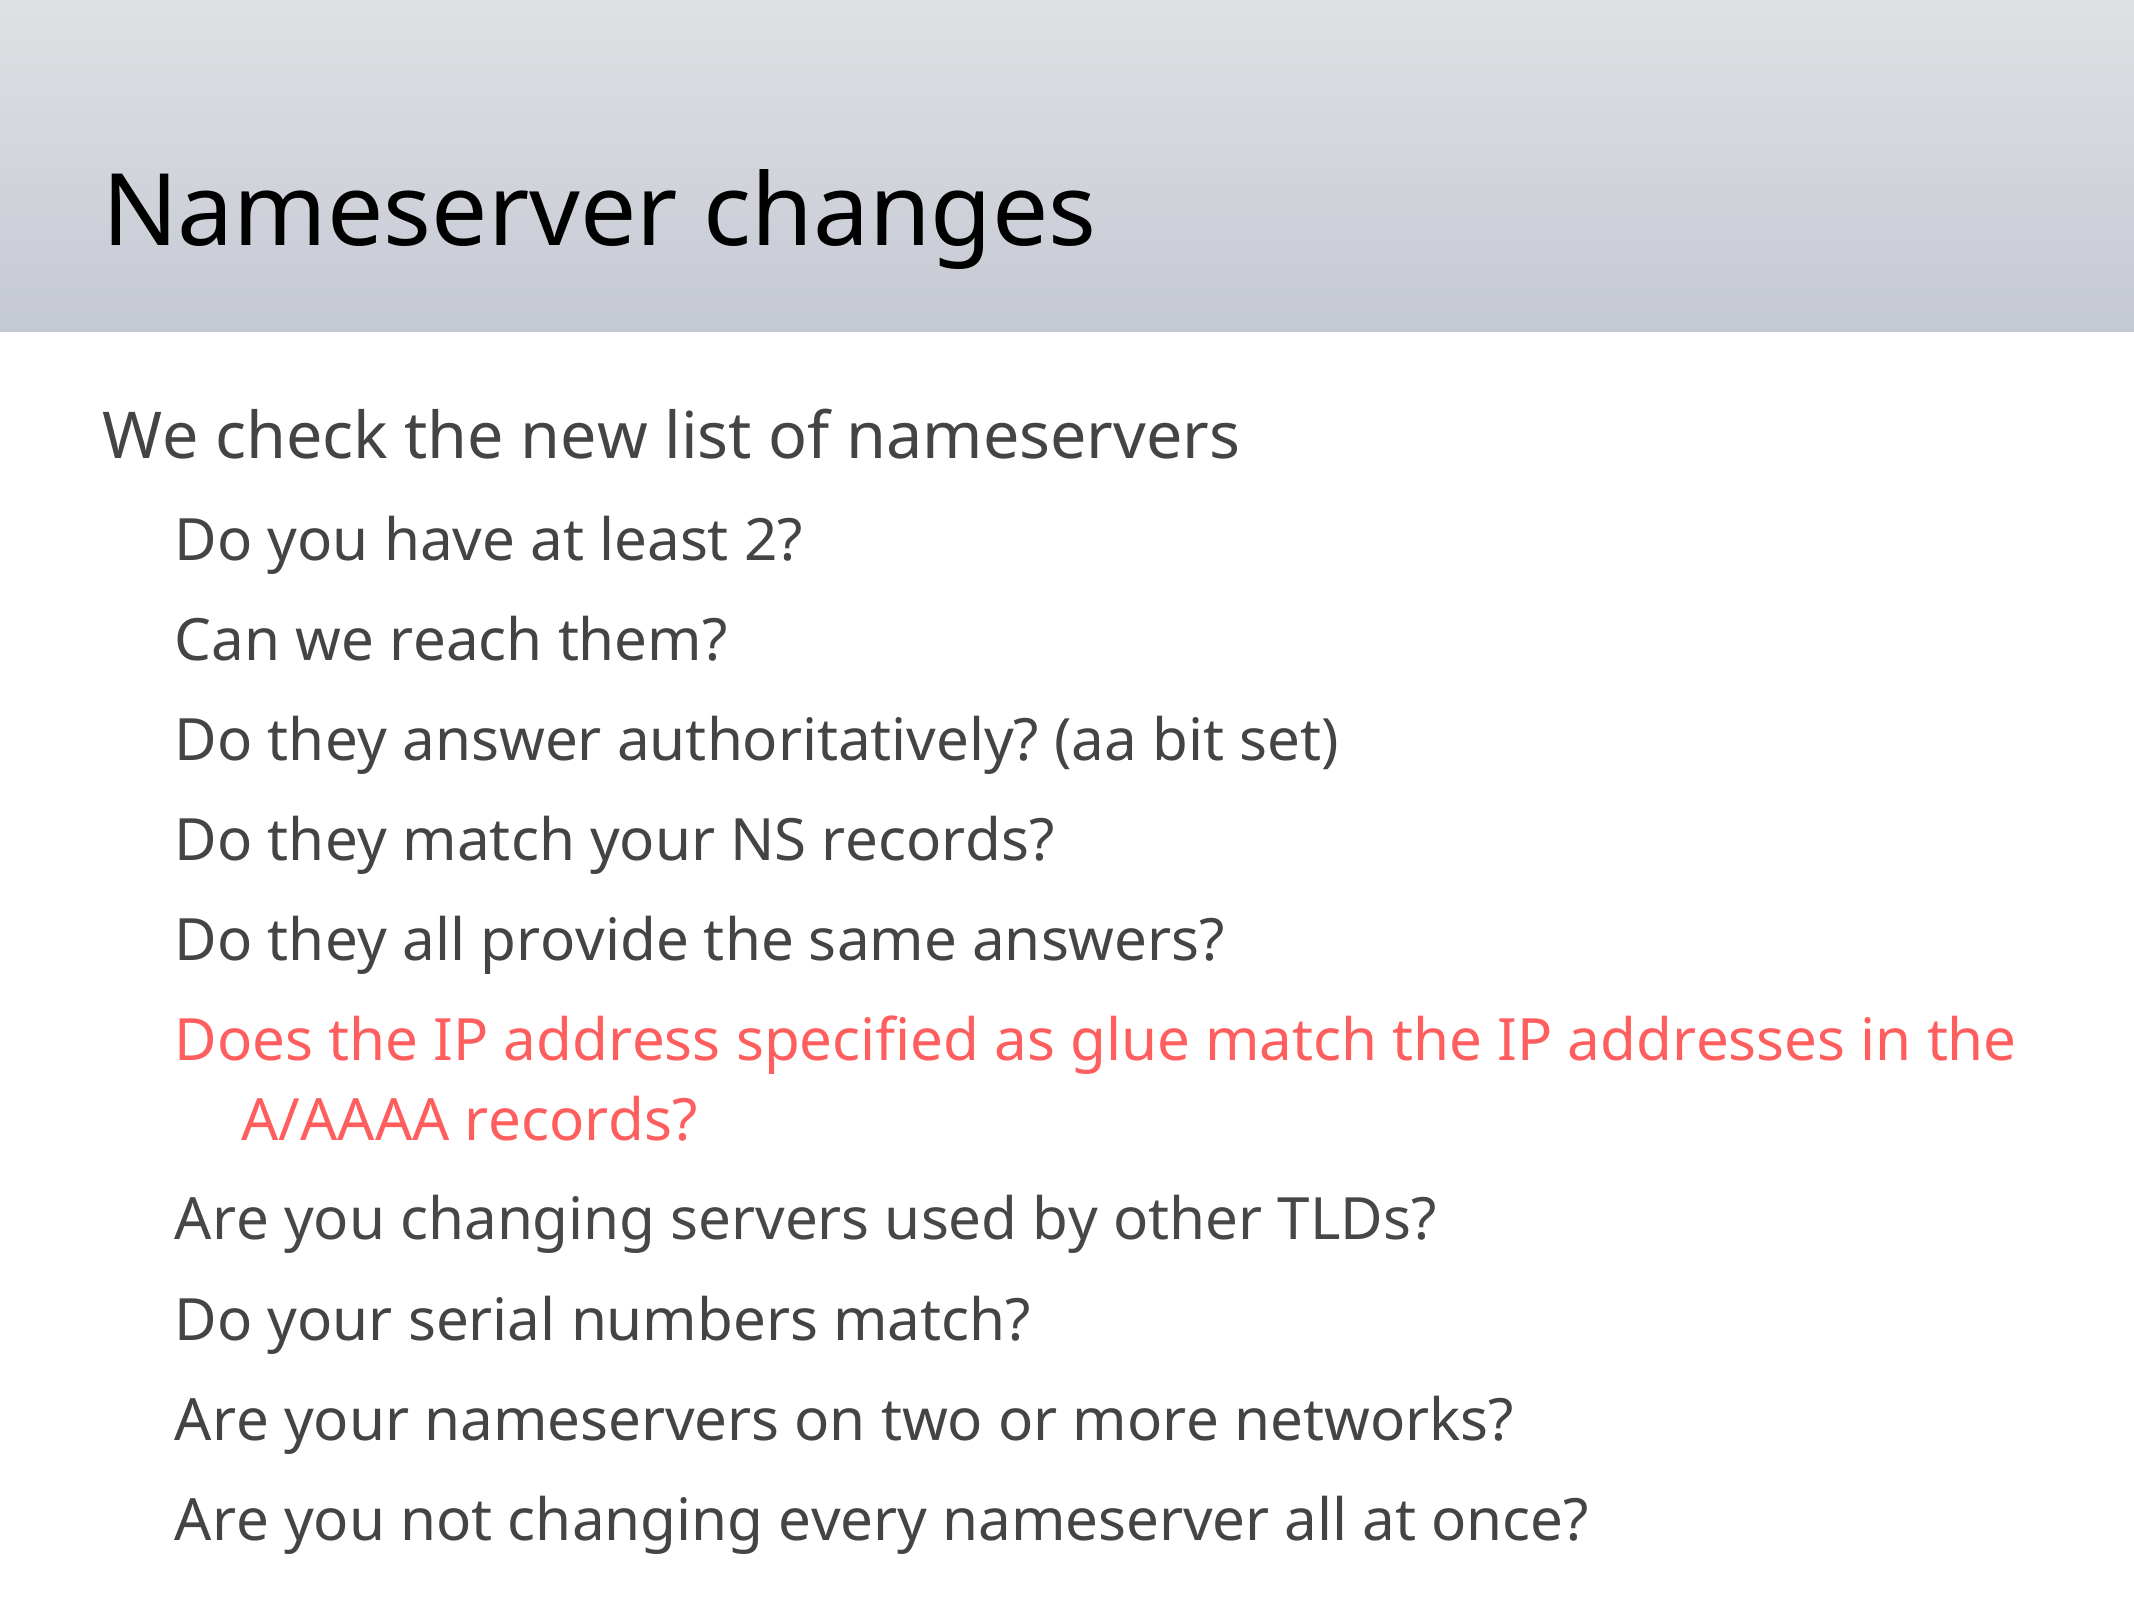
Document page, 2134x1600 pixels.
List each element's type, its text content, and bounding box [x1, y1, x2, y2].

text_box [0, 0, 2134, 332]
title Nameserver changes [93, 54, 2040, 284]
list We check the new list of nameservers Do you have at least 2? Can we reach them? Do they answer authoritatively? (aa bit set) Do they match your NS records? Do they all provide the same answers? Does the IP address specified as glue match the IP addresses in the A/AAAA records? Are you changing servers used by other TLDs? Do your serial numbers match? Are your nameservers on two or more networks? Are you not changing every nameserver all at once? [93, 381, 2040, 1459]
